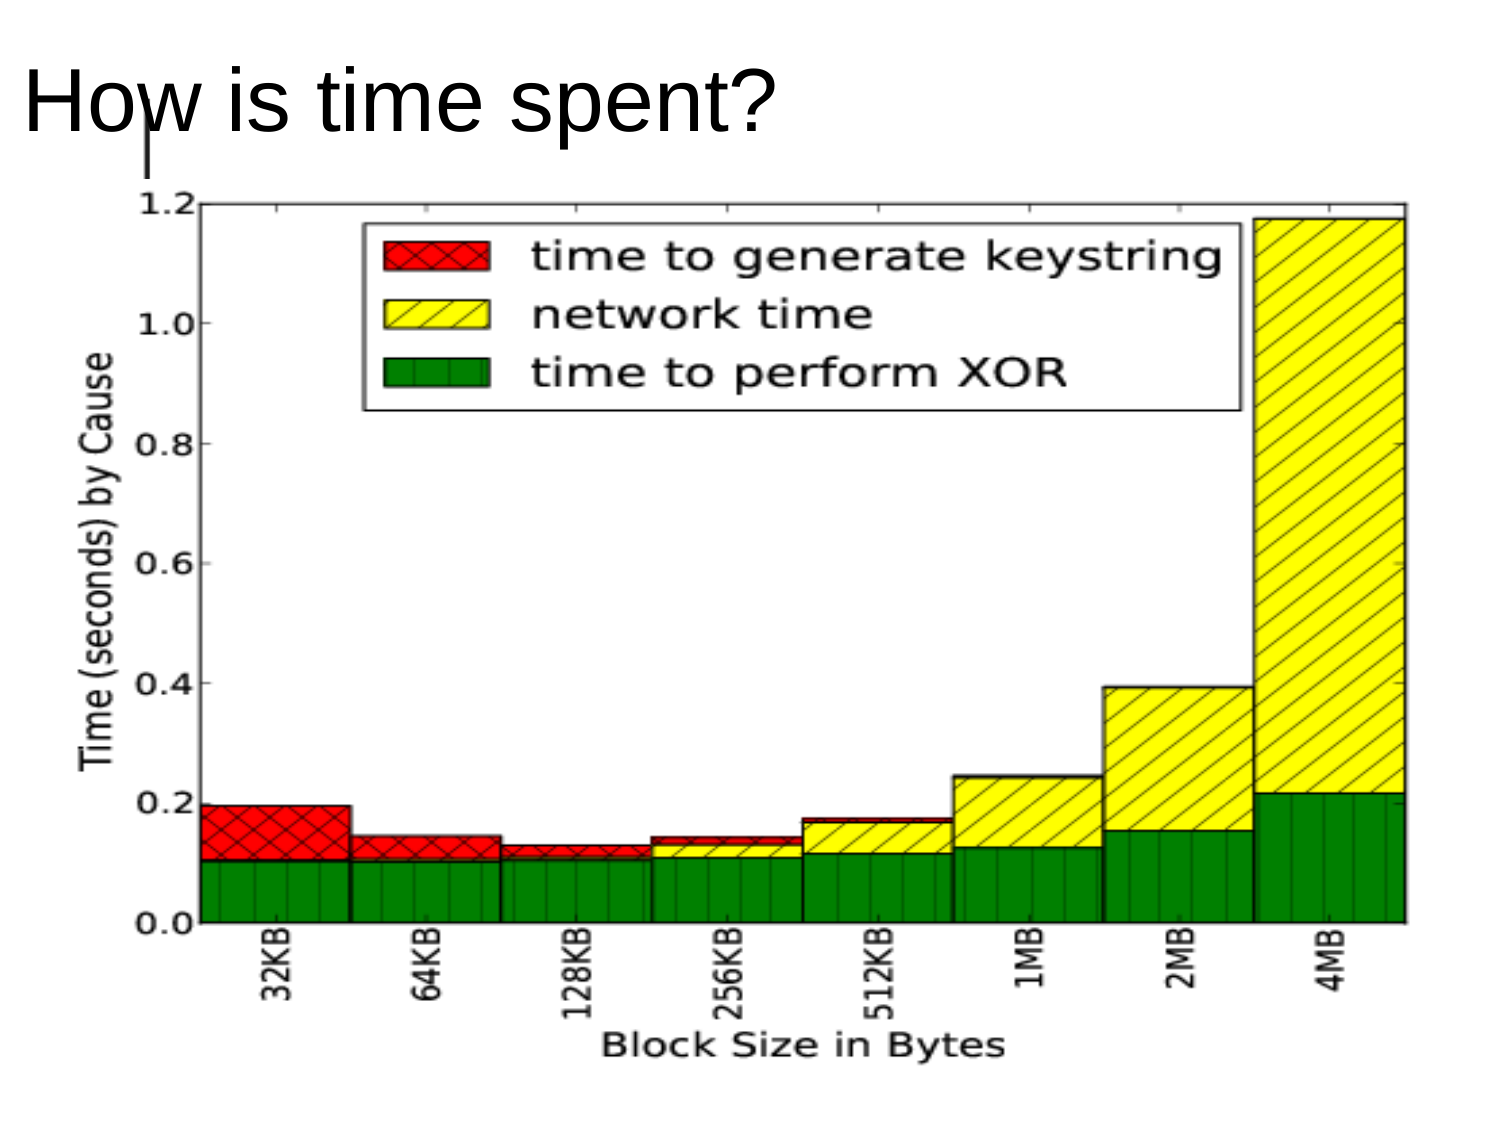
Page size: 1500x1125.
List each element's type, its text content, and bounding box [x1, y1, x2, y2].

title How is time spent? [22, 50, 1500, 201]
picture [0, 0, 1500, 1125]
